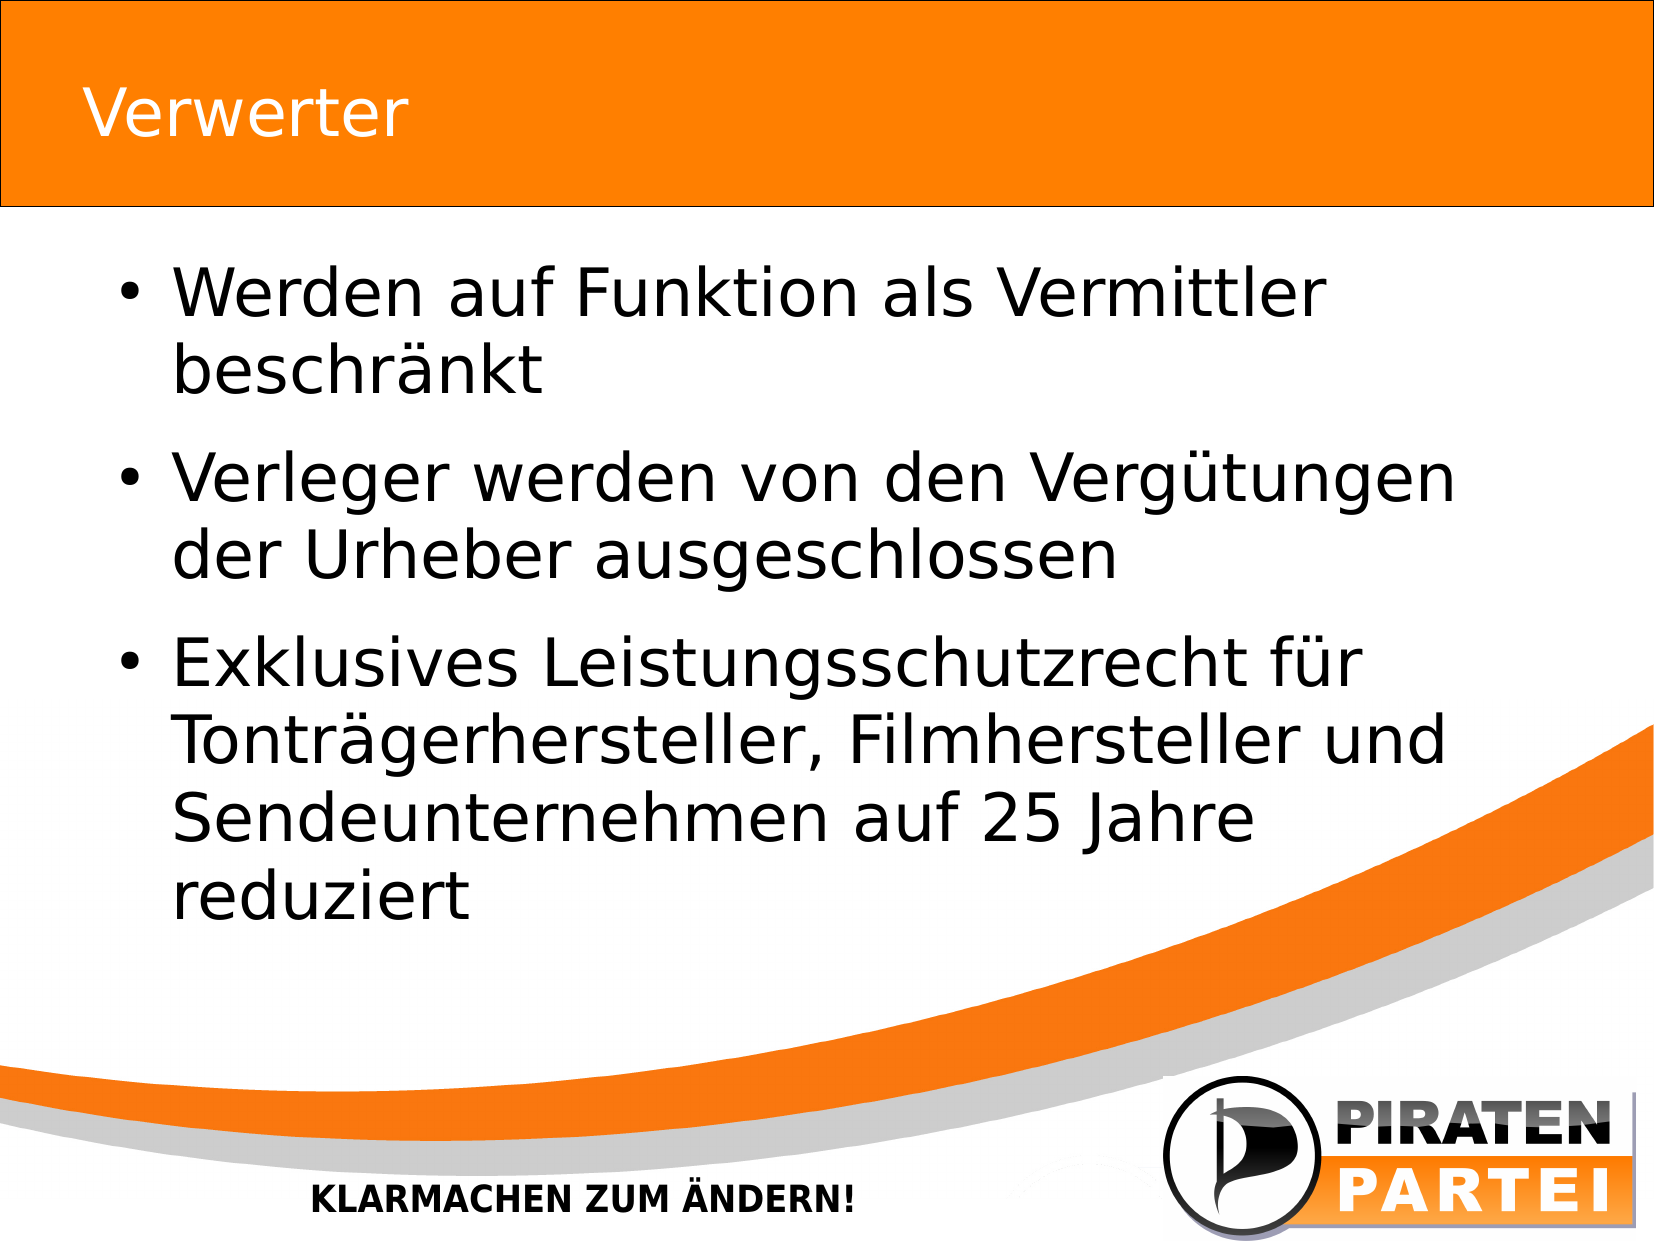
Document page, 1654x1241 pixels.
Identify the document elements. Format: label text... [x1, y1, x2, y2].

title Verwerter [82, 49, 1571, 178]
list Werden auf Funktion als Vermittler beschränkt Verleger werden von den Vergütungen der Urheber ausgeschlossen Exklusives Leistungsschutzrecht für Tonträgerhersteller, Filmhersteller und Sendeunternehmen auf 25 Jahre reduziert [82, 236, 1571, 1055]
picture [745, 1190, 756, 1199]
picture [392, 1190, 399, 1197]
picture [796, 1190, 803, 1197]
picture [0, 699, 1654, 1241]
